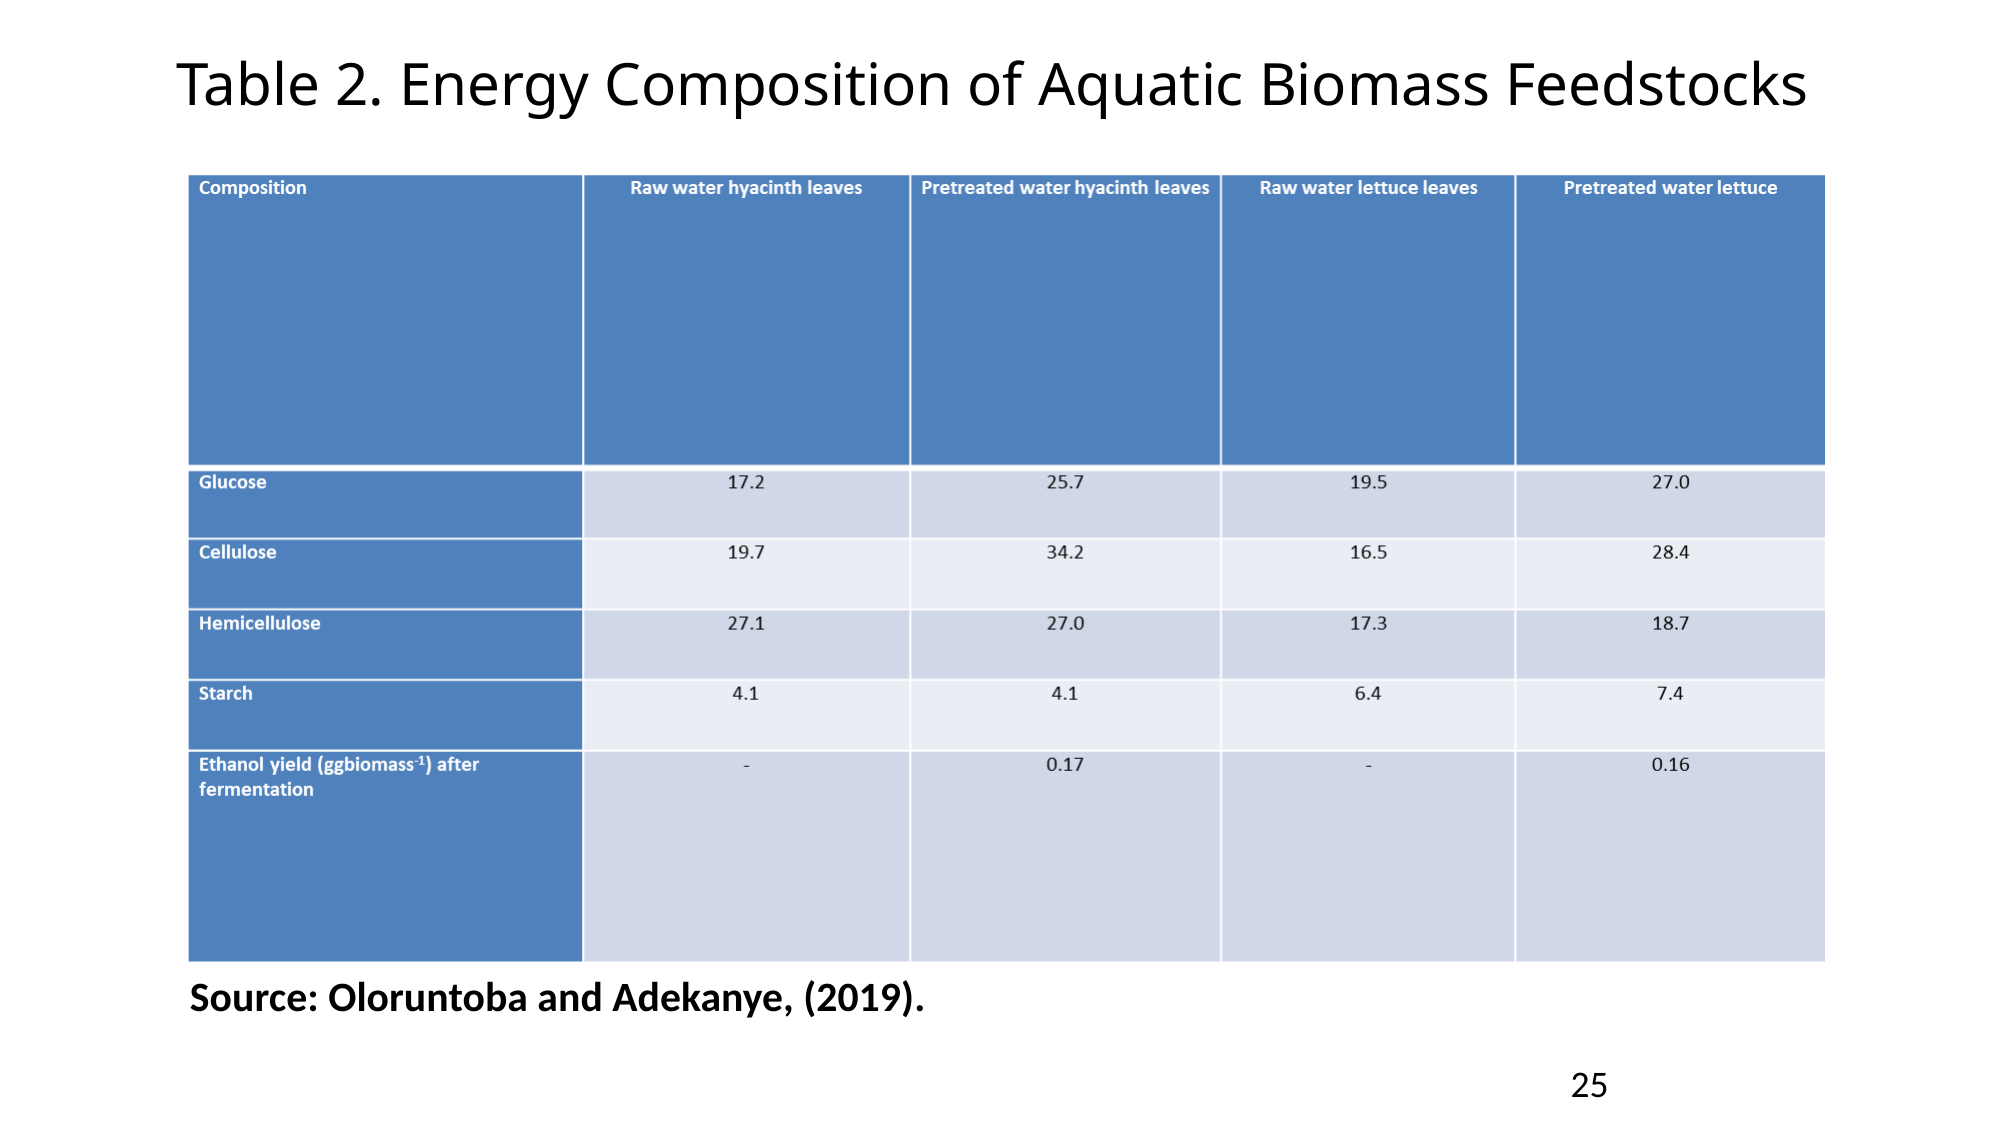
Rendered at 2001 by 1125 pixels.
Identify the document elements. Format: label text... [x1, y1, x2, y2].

text_box Source: Oloruntoba and Adekanye, (2019). [175, 962, 1125, 1028]
title Table 2. Energy Composition of Aquatic Biomass Feedstocks [99, 0, 1900, 188]
text_box [1555, 1052, 1973, 1125]
picture [187, 170, 1826, 964]
